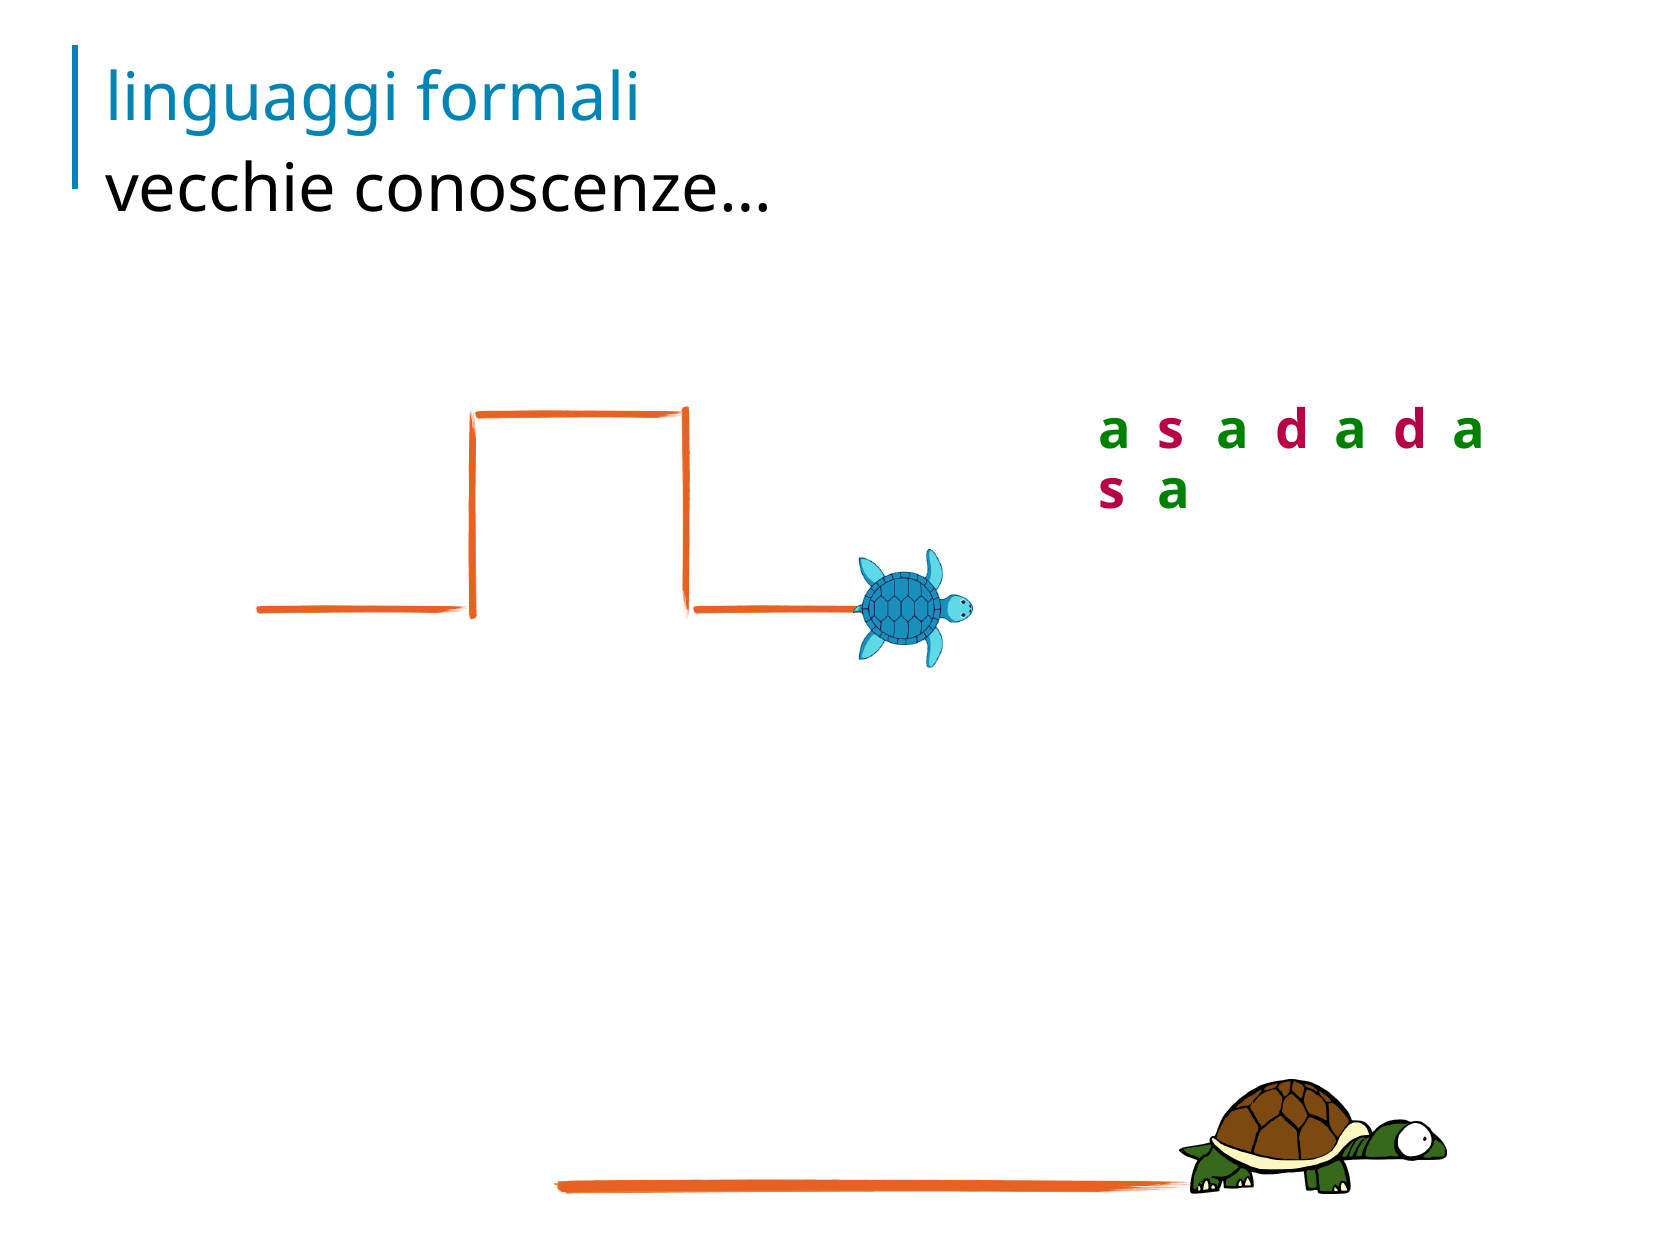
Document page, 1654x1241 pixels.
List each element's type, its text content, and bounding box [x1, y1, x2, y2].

title linguaggi formali vecchie conoscenze… [105, 49, 1571, 200]
text_box a [1142, 442, 1219, 531]
text_box a [1438, 383, 1514, 472]
text_box a [1201, 383, 1260, 472]
text_box d [1260, 383, 1319, 472]
picture [255, 399, 695, 626]
text_box d [1378, 383, 1438, 472]
text_box s [1142, 383, 1201, 442]
picture [553, 1079, 1447, 1194]
text_box a [1083, 383, 1142, 442]
text_box s [1083, 442, 1142, 531]
text_box a [1319, 383, 1378, 472]
picture [692, 549, 973, 668]
